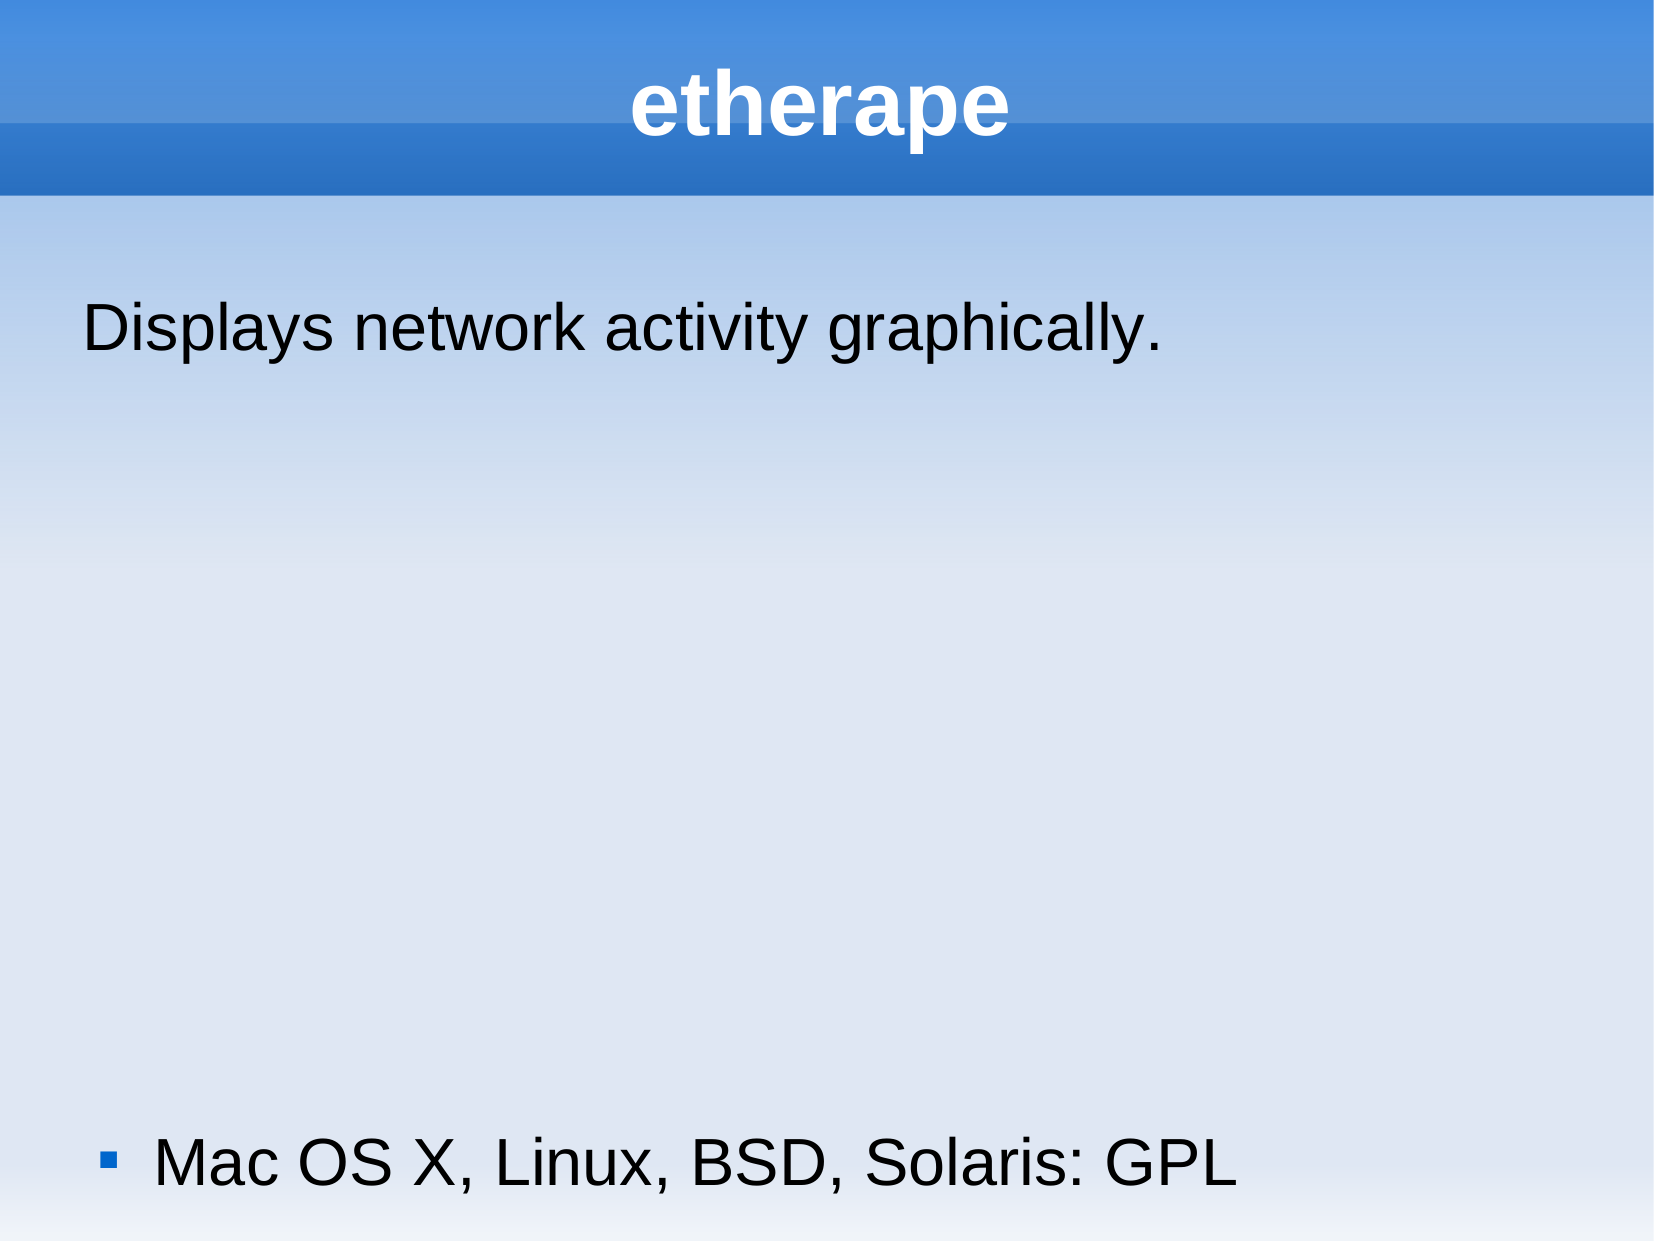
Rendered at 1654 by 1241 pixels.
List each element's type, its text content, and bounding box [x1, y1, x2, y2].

picture [0, 0, 1654, 1241]
title etherape [76, 7, 1565, 200]
list Displays network activity graphically. Mac OS X, Linux, BSD, Solaris: GPL [82, 290, 1571, 1200]
